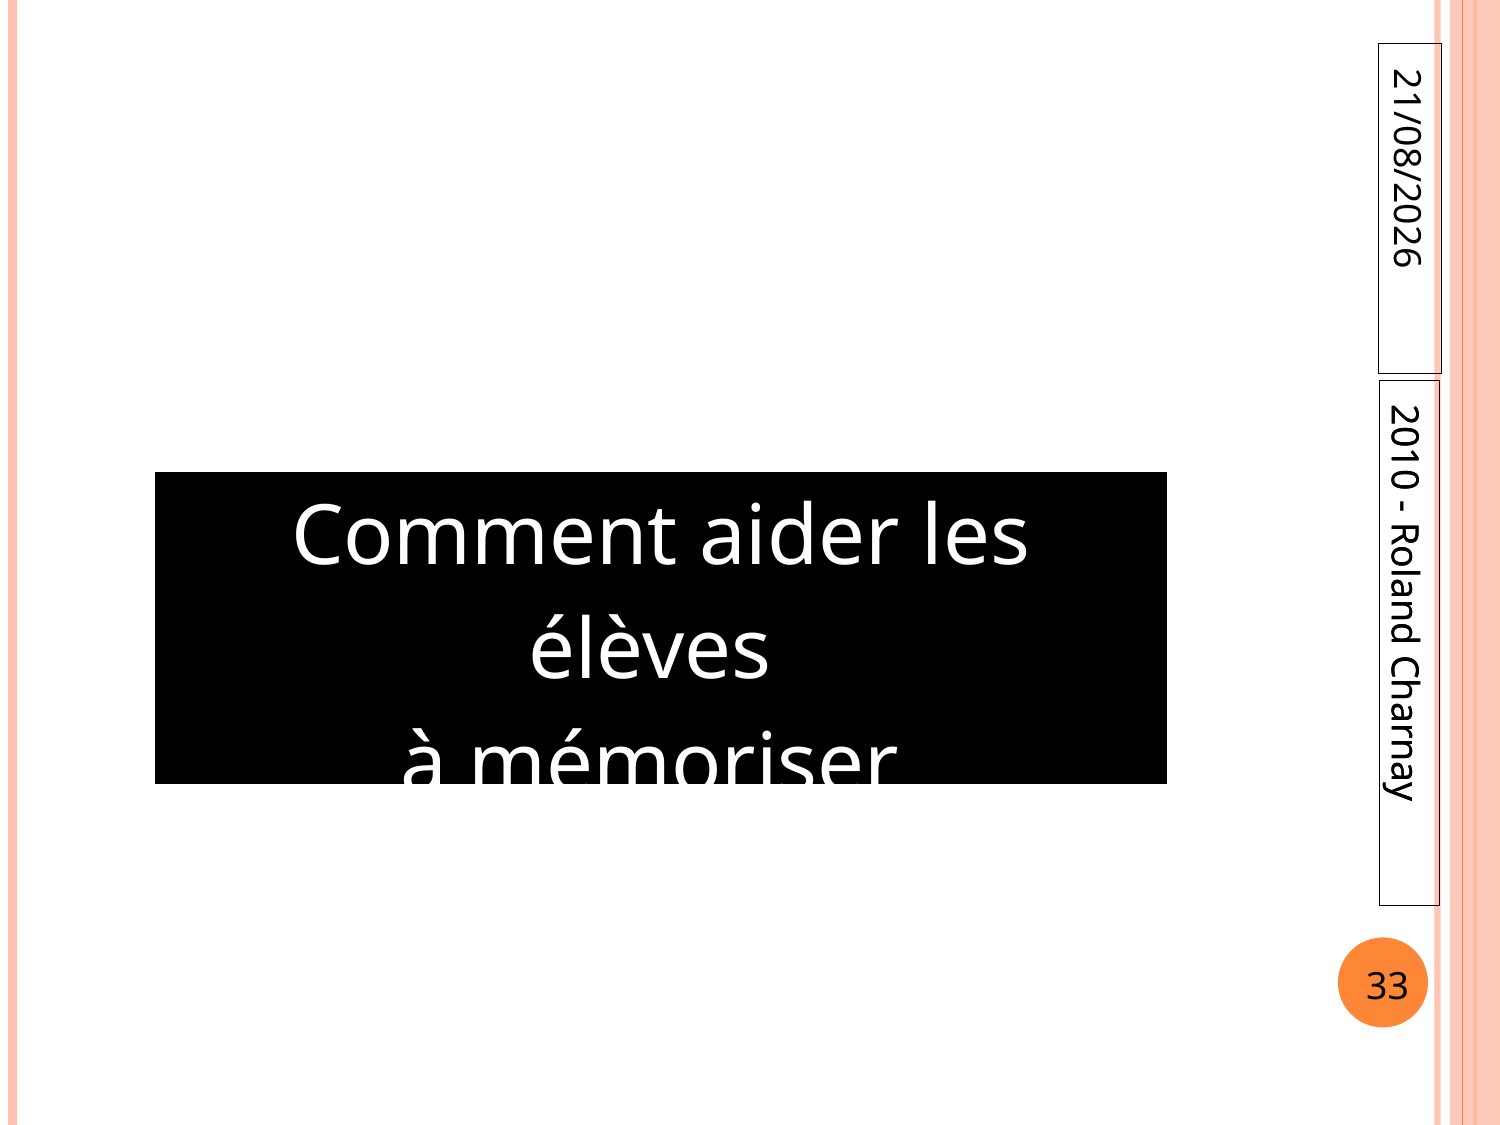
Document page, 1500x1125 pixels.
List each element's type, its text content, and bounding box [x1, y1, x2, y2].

footer 2010 - Roland Charnay [1379, 380, 1440, 906]
text_box <numéro> [1351, 952, 1452, 1038]
text_box Comment aider les élèves à mémoriser les tables ? [152, 468, 1170, 787]
